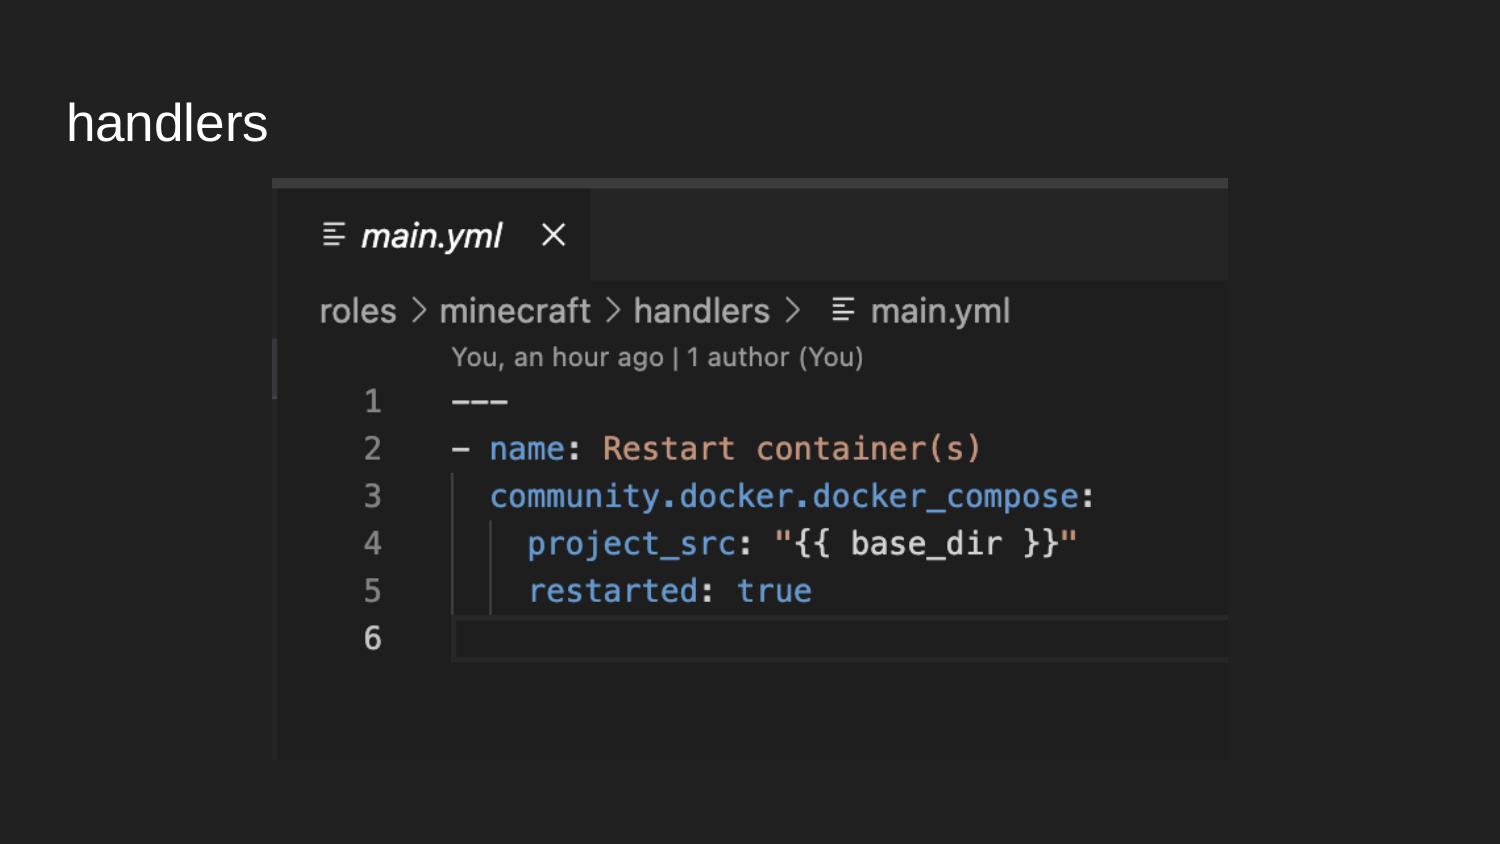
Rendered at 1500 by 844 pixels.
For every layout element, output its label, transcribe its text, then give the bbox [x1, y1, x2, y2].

picture [272, 178, 1228, 760]
title handlers [51, 72, 1449, 167]
